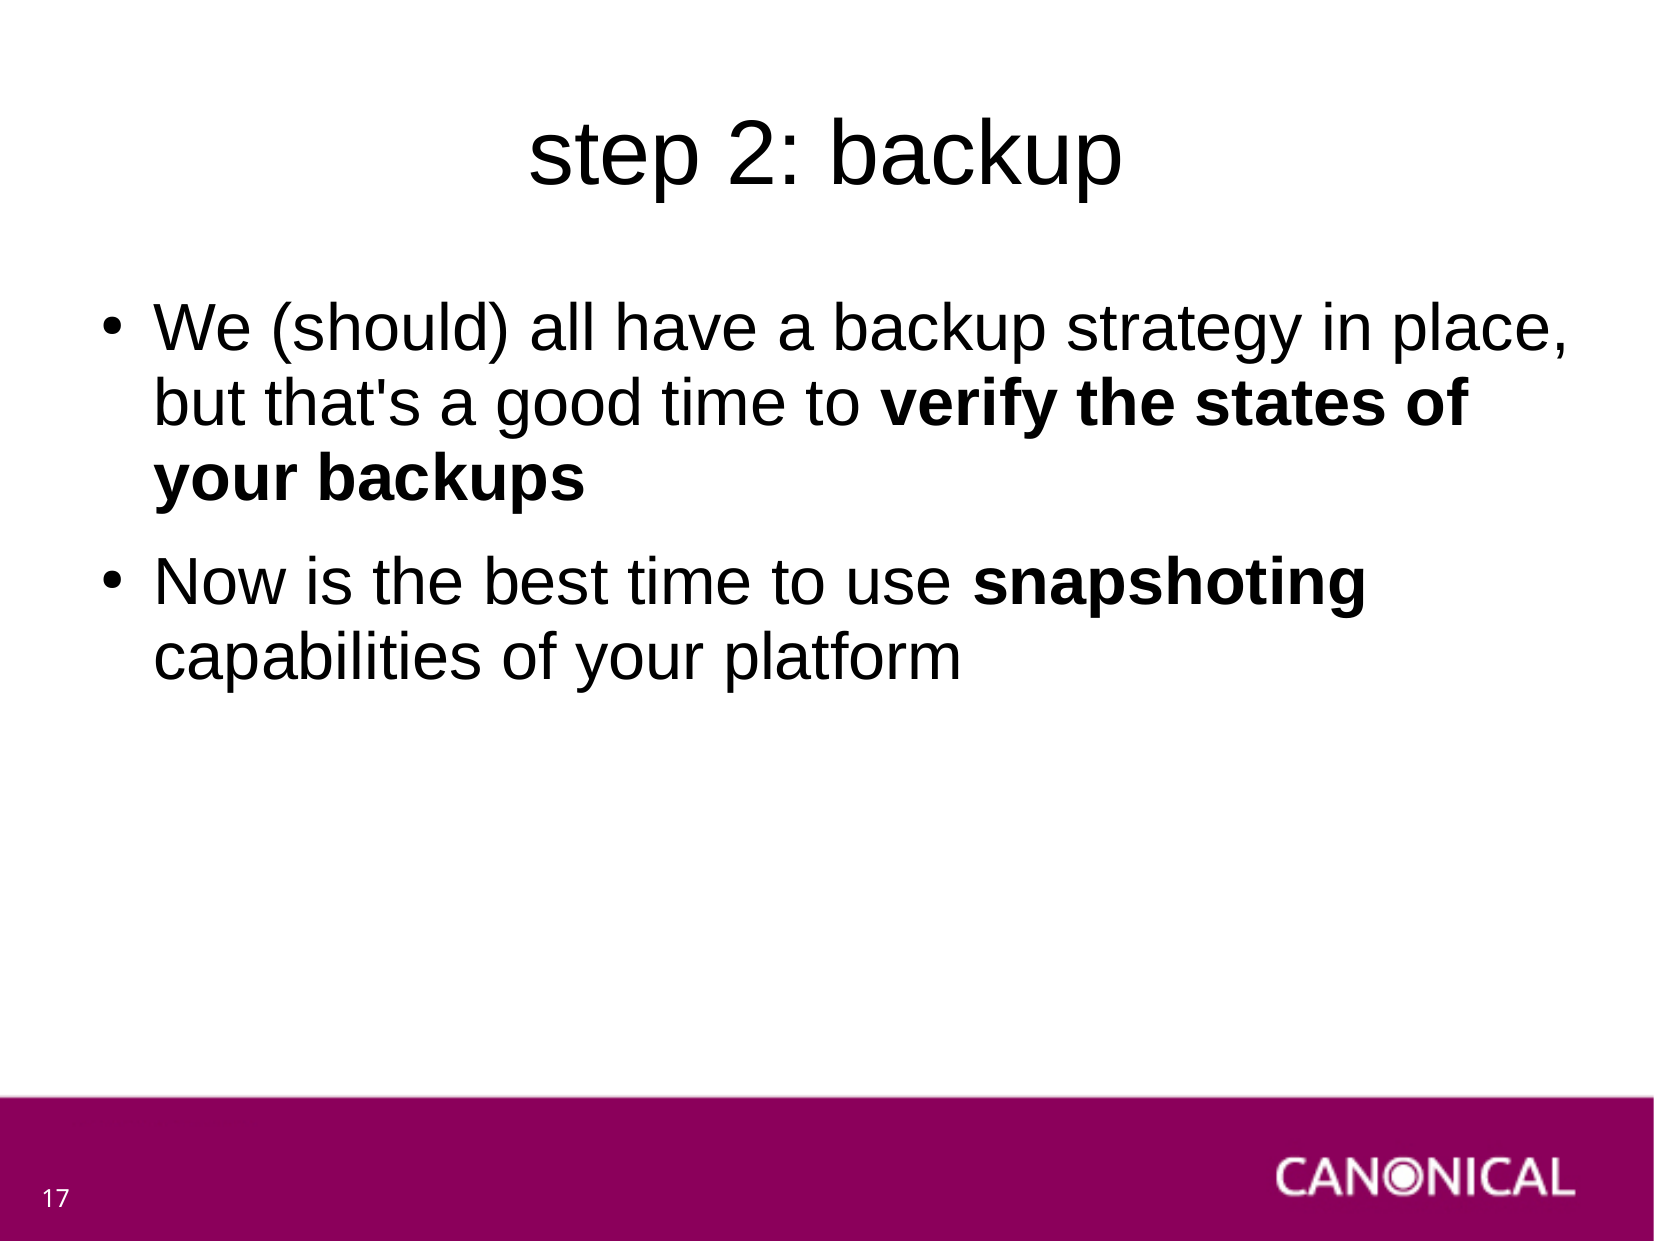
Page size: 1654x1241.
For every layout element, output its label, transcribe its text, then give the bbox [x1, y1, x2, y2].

title step 2: backup [82, 56, 1571, 250]
picture [0, 0, 1654, 1241]
list We (should) all have a backup strategy in place, but that's a good time to verify the states of your backups Now is the best time to use snapshoting capabilities of your platform [82, 290, 1571, 1109]
